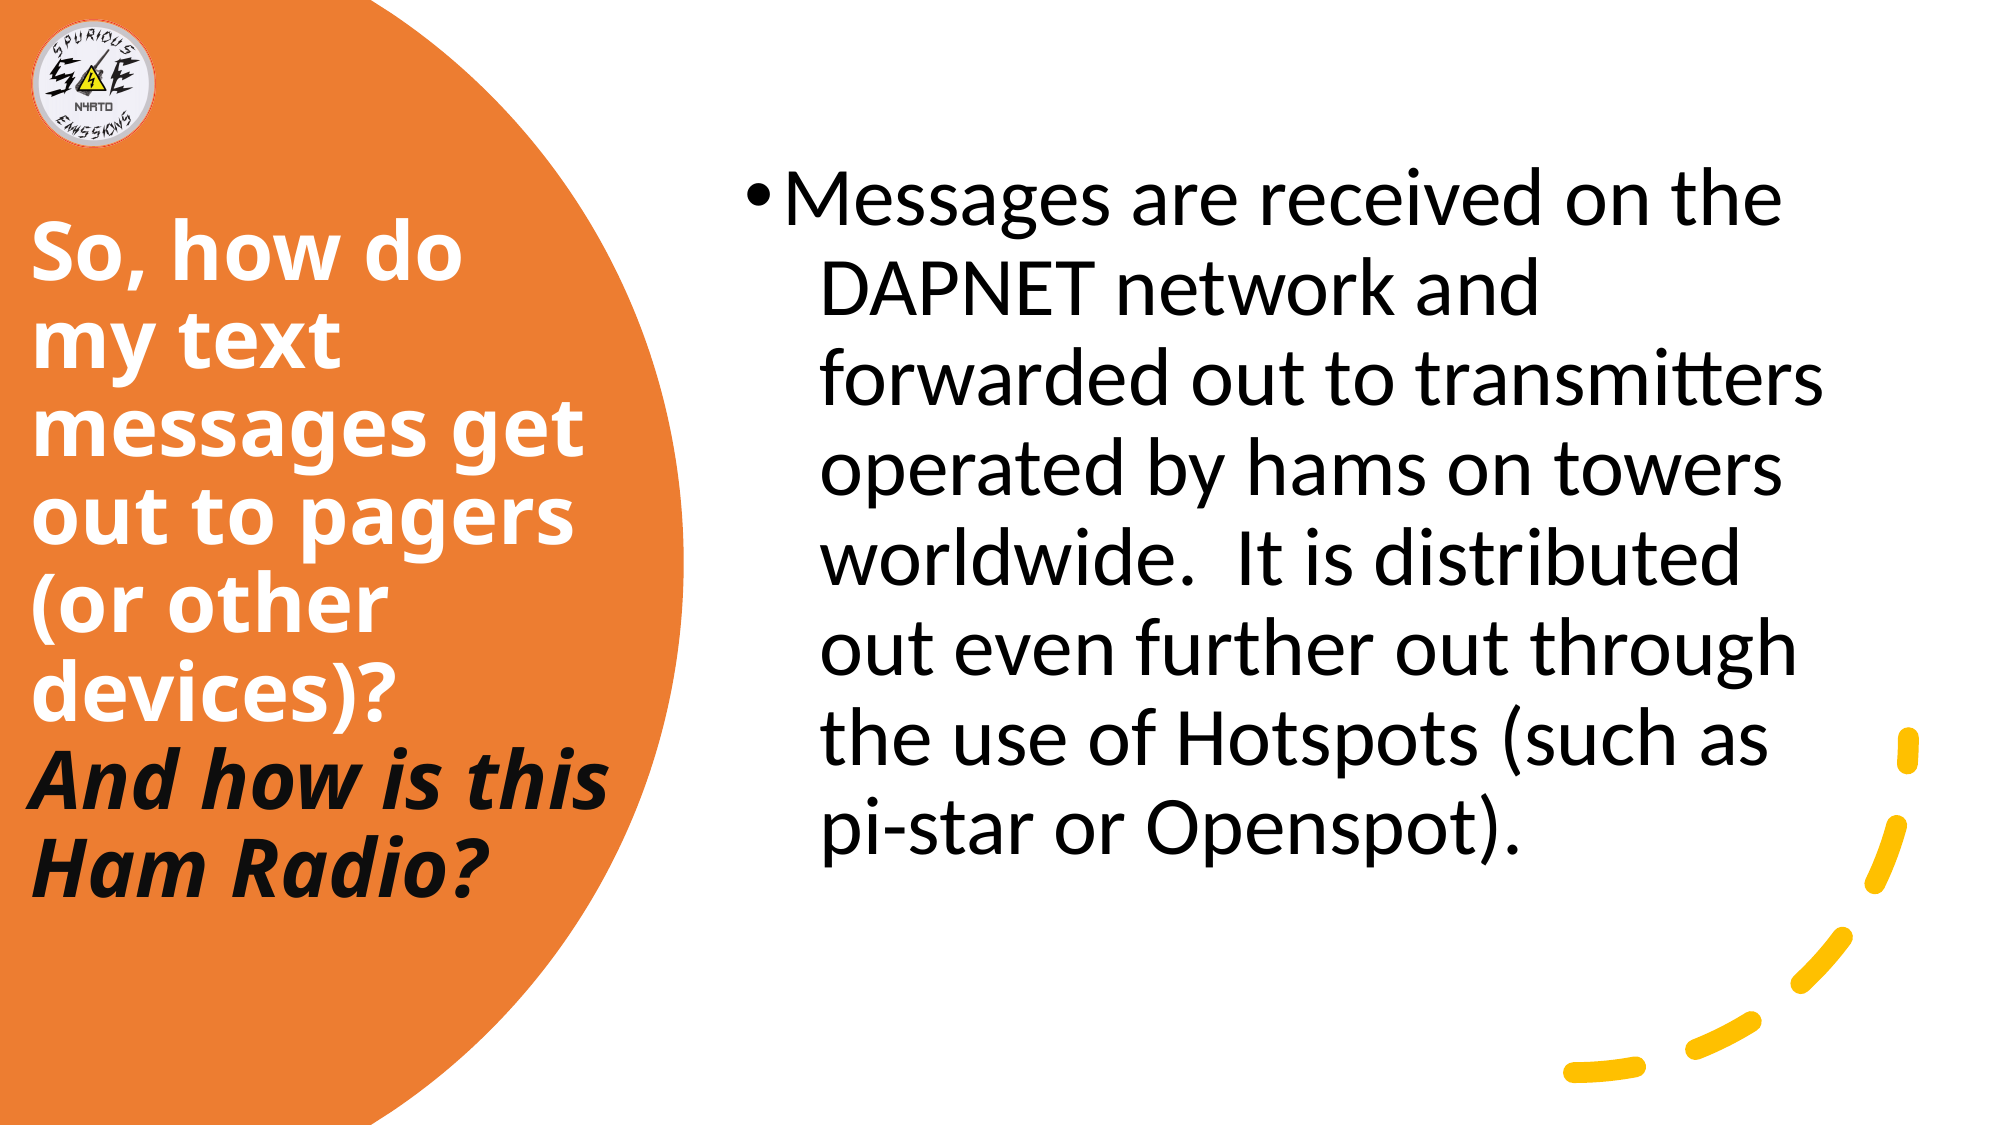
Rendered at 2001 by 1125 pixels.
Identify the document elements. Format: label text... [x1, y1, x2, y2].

text_box [0, 0, 2000, 1125]
title So, how do my text messages get out to pagers (or other devices)? And how is this Ham Radio? [15, 196, 629, 929]
picture [31, 19, 156, 148]
list Messages are received on the DAPNET network and forwarded out to transmitters operated by hams on towers worldwide. It is distributed out even further out through the use of Hotspots (such as pi-star or Openspot). [729, 97, 1863, 1014]
